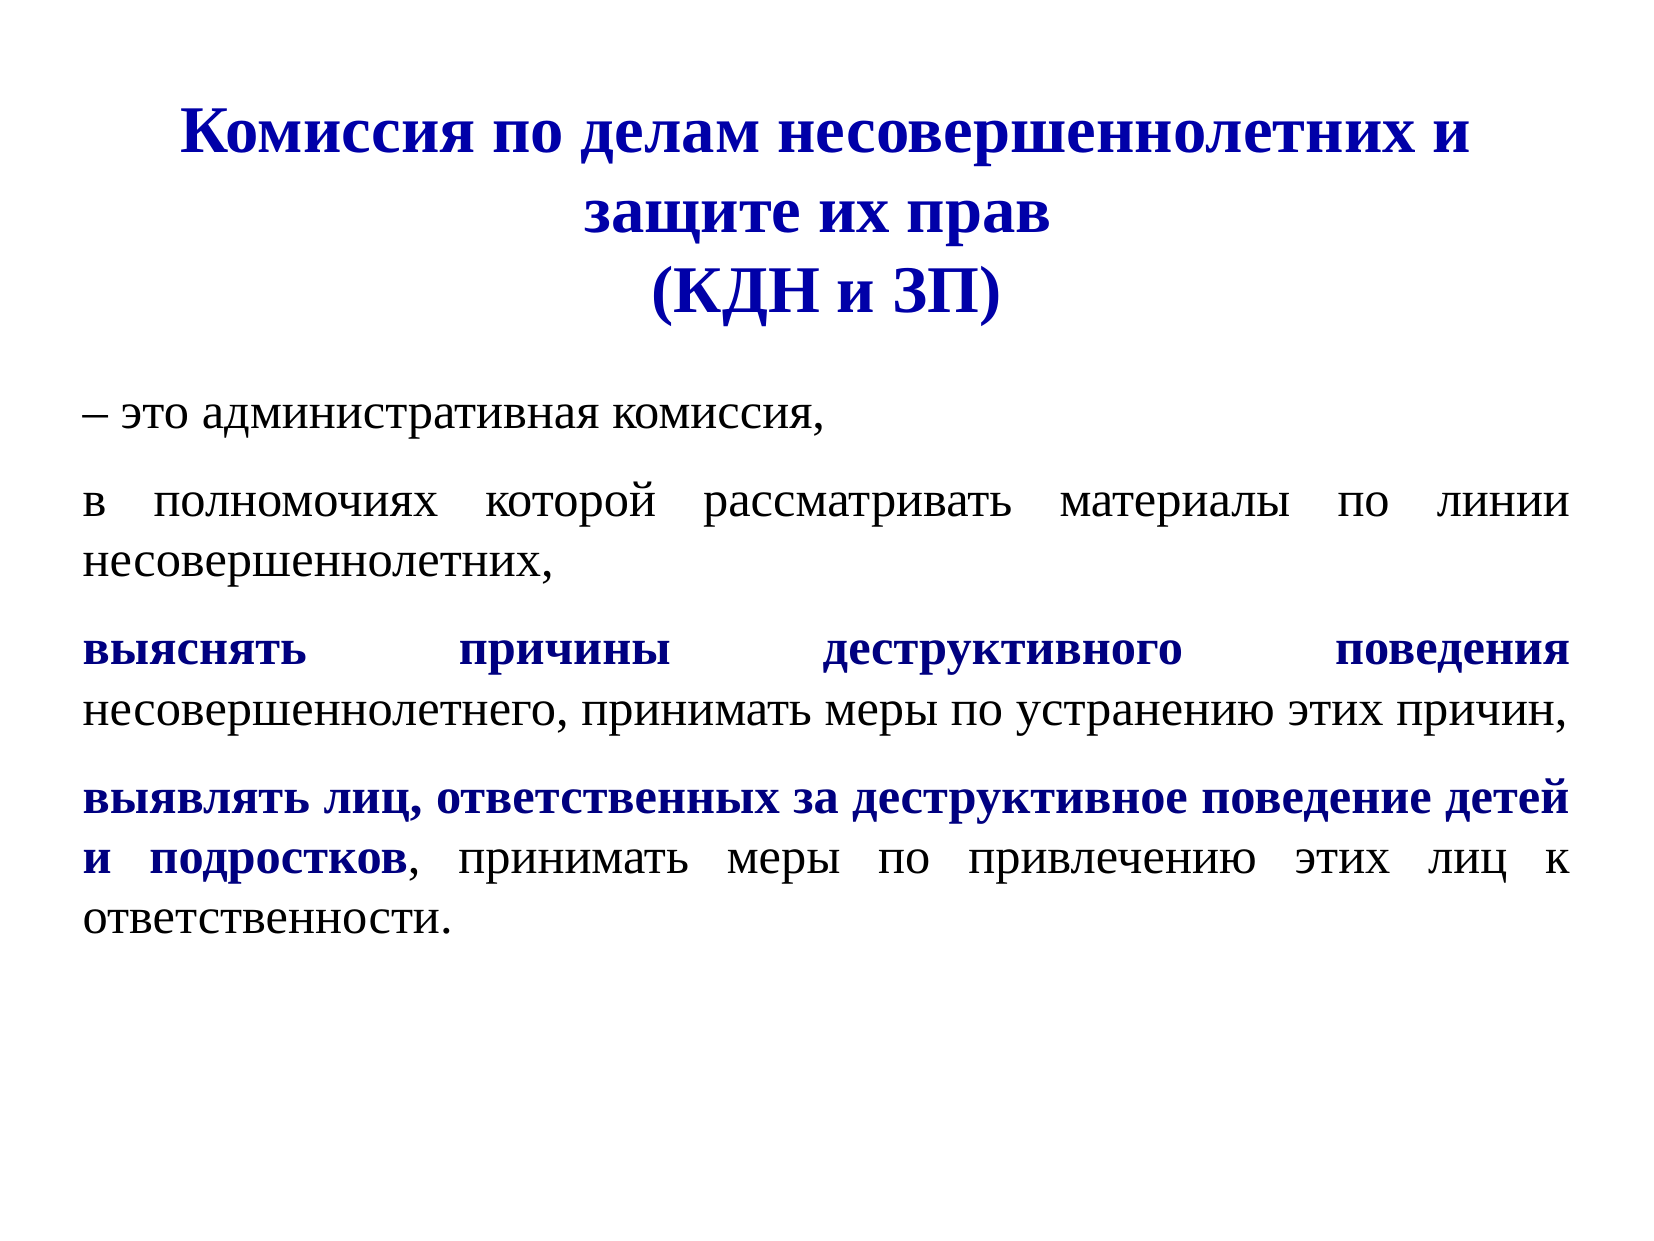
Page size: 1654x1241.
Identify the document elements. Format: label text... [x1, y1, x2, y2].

list – это административная комиссия, в полномочиях которой рассматривать материалы по линии несовершеннолетних, выяснять причины деструктивного поведения несовершеннолетнего, принимать меры по устранению этих причин, выявлять лиц, ответственных за деструктивное поведение детей и подростков, принимать меры по привлечению этих лиц к ответственности. [82, 290, 1571, 1010]
title Комиссия по делам несовершеннолетних и защите их прав (КДН и ЗП) [82, 5, 1571, 290]
